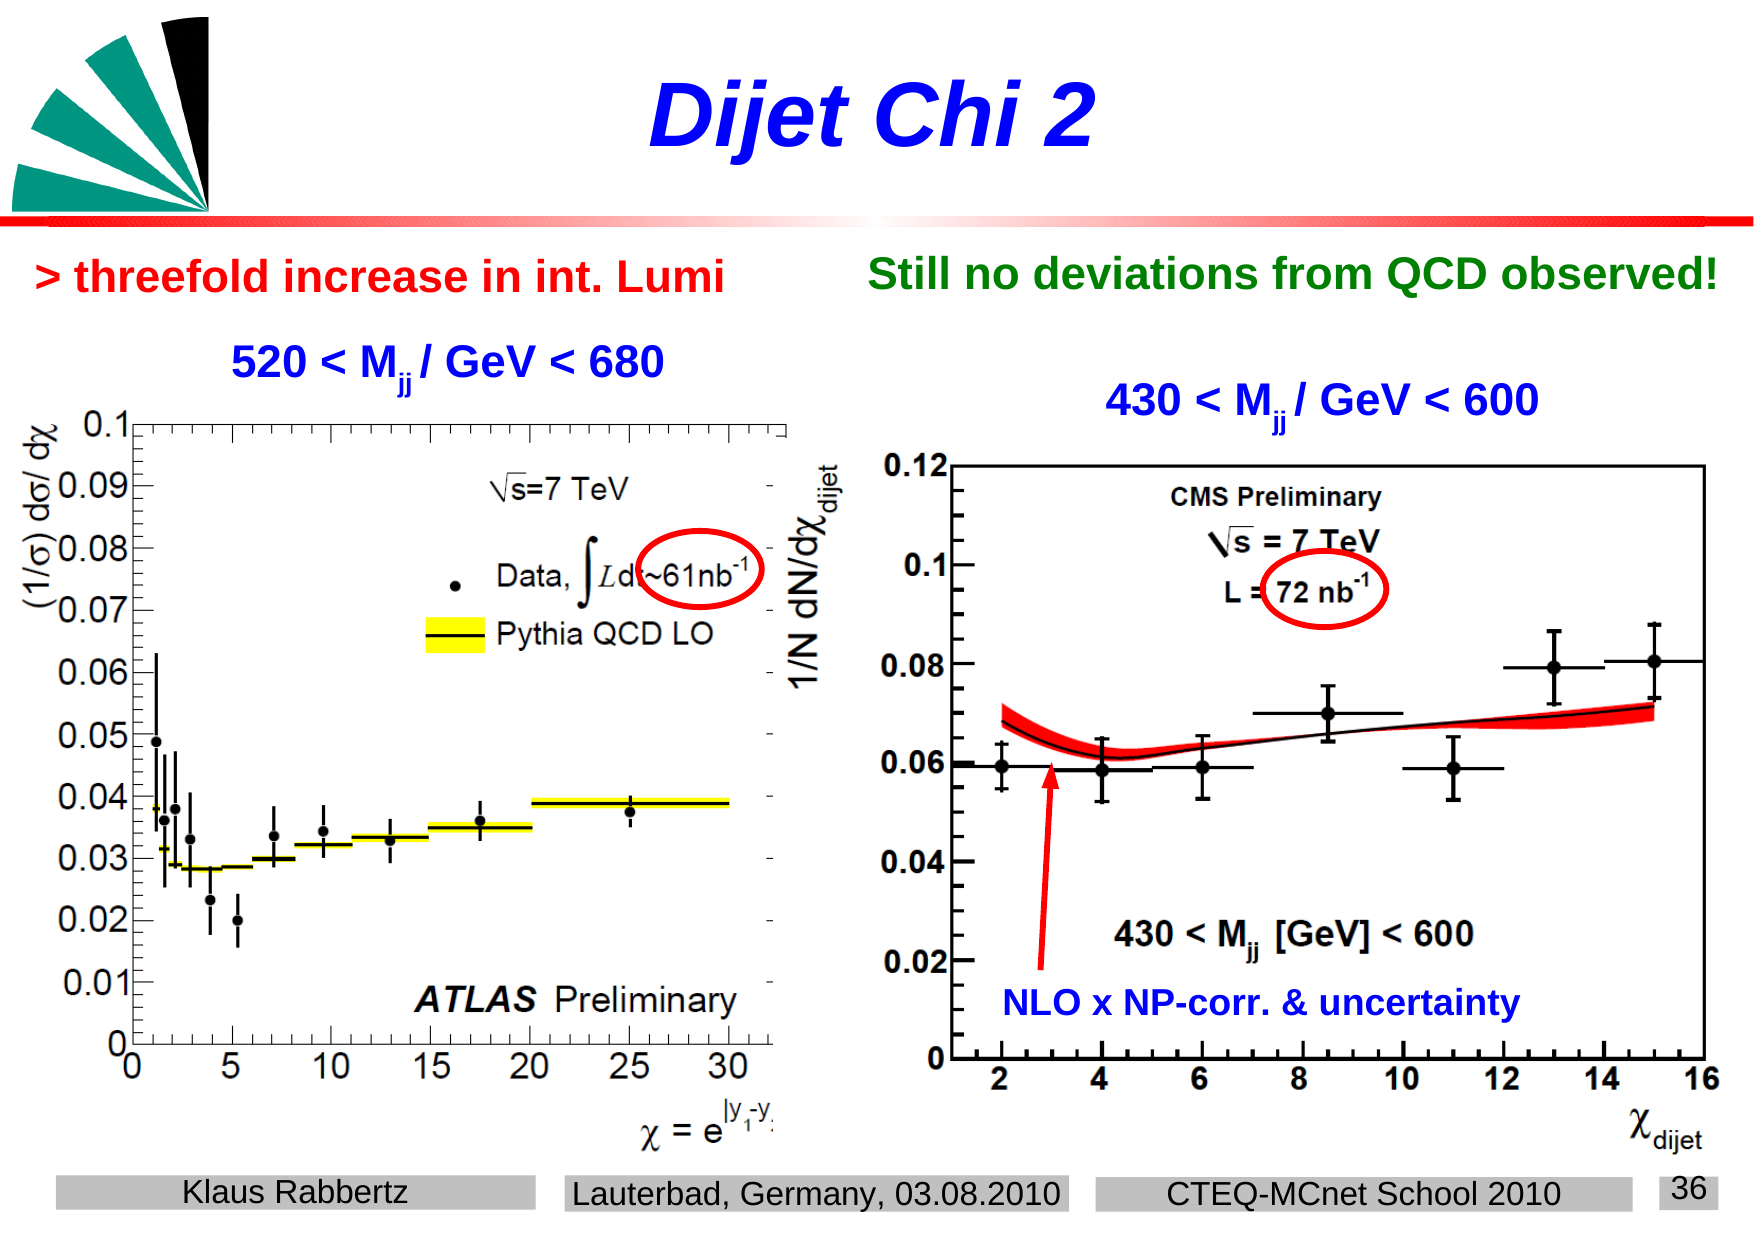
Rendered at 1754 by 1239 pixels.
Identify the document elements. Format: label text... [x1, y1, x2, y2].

text_box NLO x NP-corr. & uncertainty [990, 975, 1533, 1031]
text_box Still no deviations from QCD observed! [855, 242, 1732, 307]
title Dijet Chi 2 [220, 16, 1525, 213]
text_box 430 < Mjj / GeV < 600 [1093, 368, 1552, 444]
text_box > threefold increase in int. Lumi [22, 244, 739, 310]
picture [14, 405, 1724, 1164]
text_box 520 < Mjj / GeV < 680 [219, 329, 678, 405]
picture [12, 17, 209, 214]
